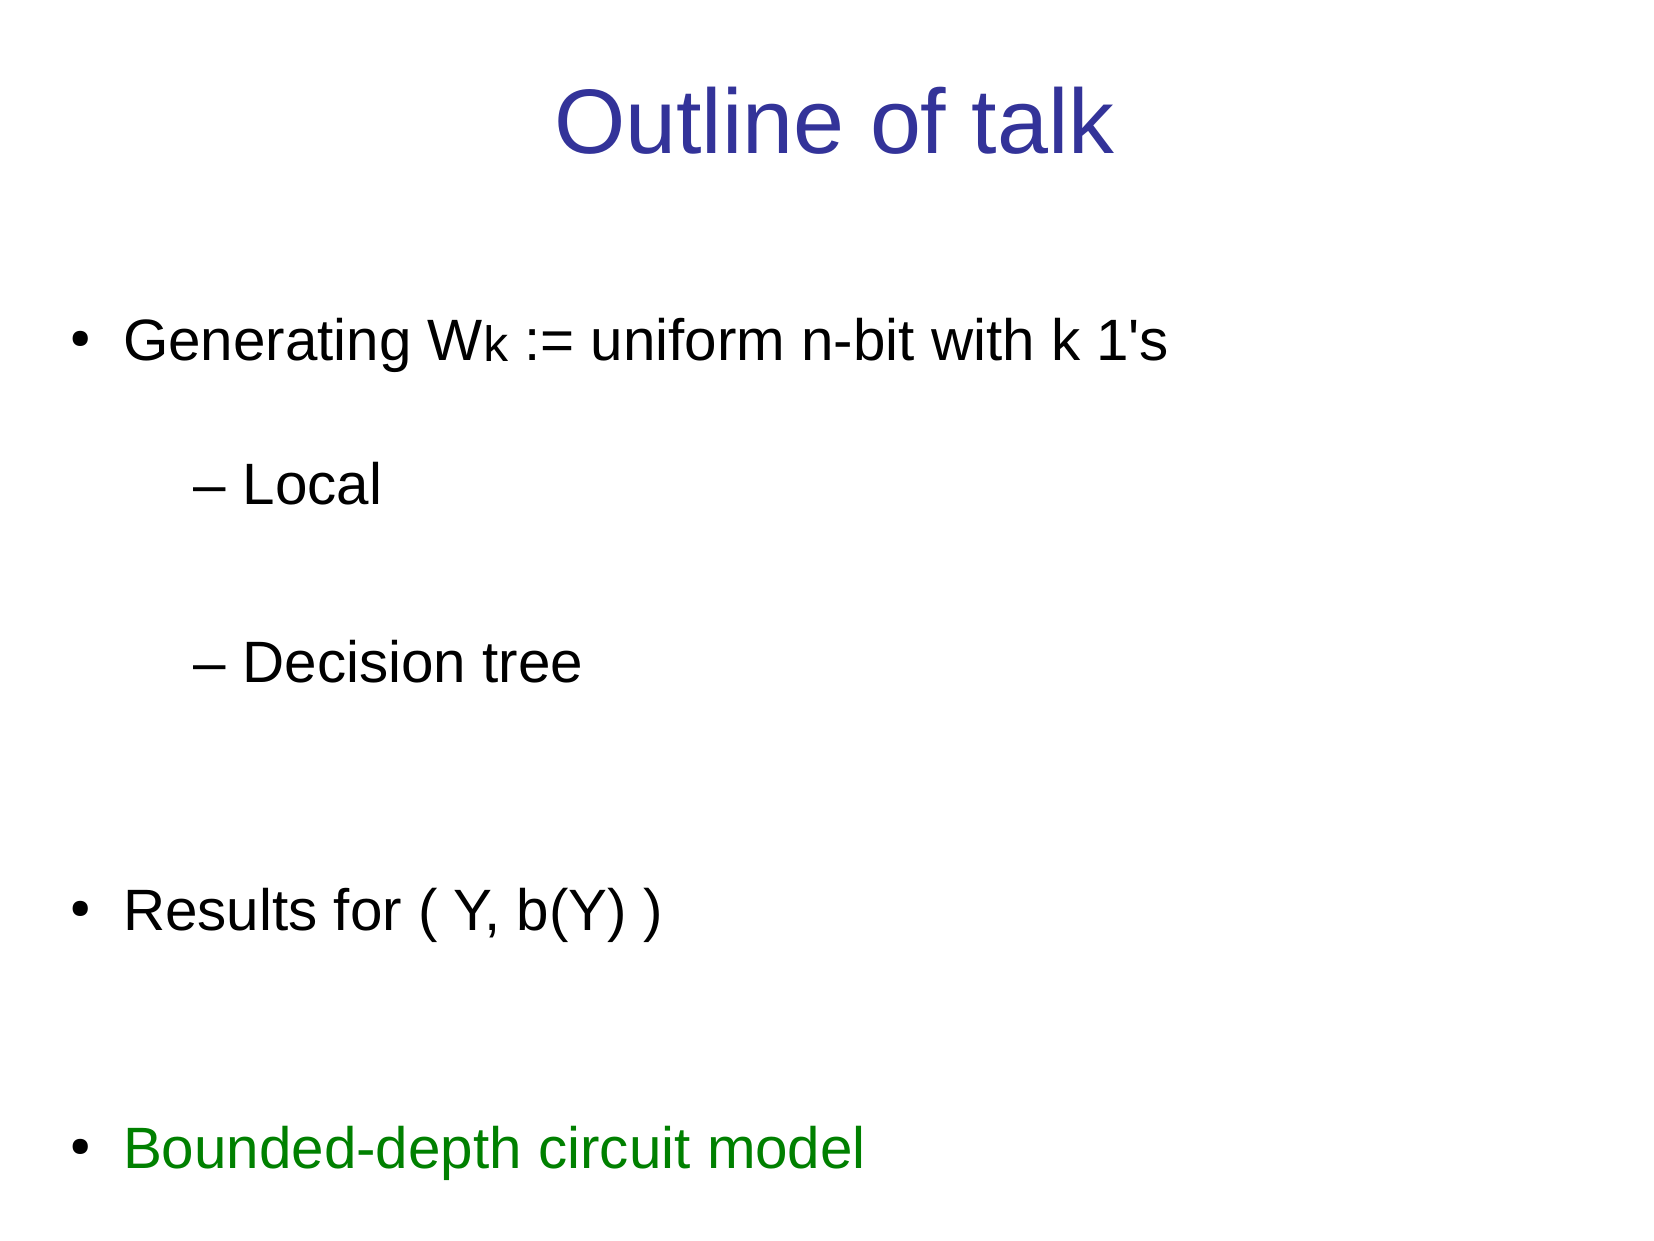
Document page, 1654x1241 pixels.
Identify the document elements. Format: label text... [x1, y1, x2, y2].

list Generating Wk := uniform n-bit with k 1's – Local – Decision tree Results for ( Y, b(Y) ) Bounded-depth circuit model [37, 300, 1613, 1241]
title Outline of talk [131, 18, 1538, 226]
